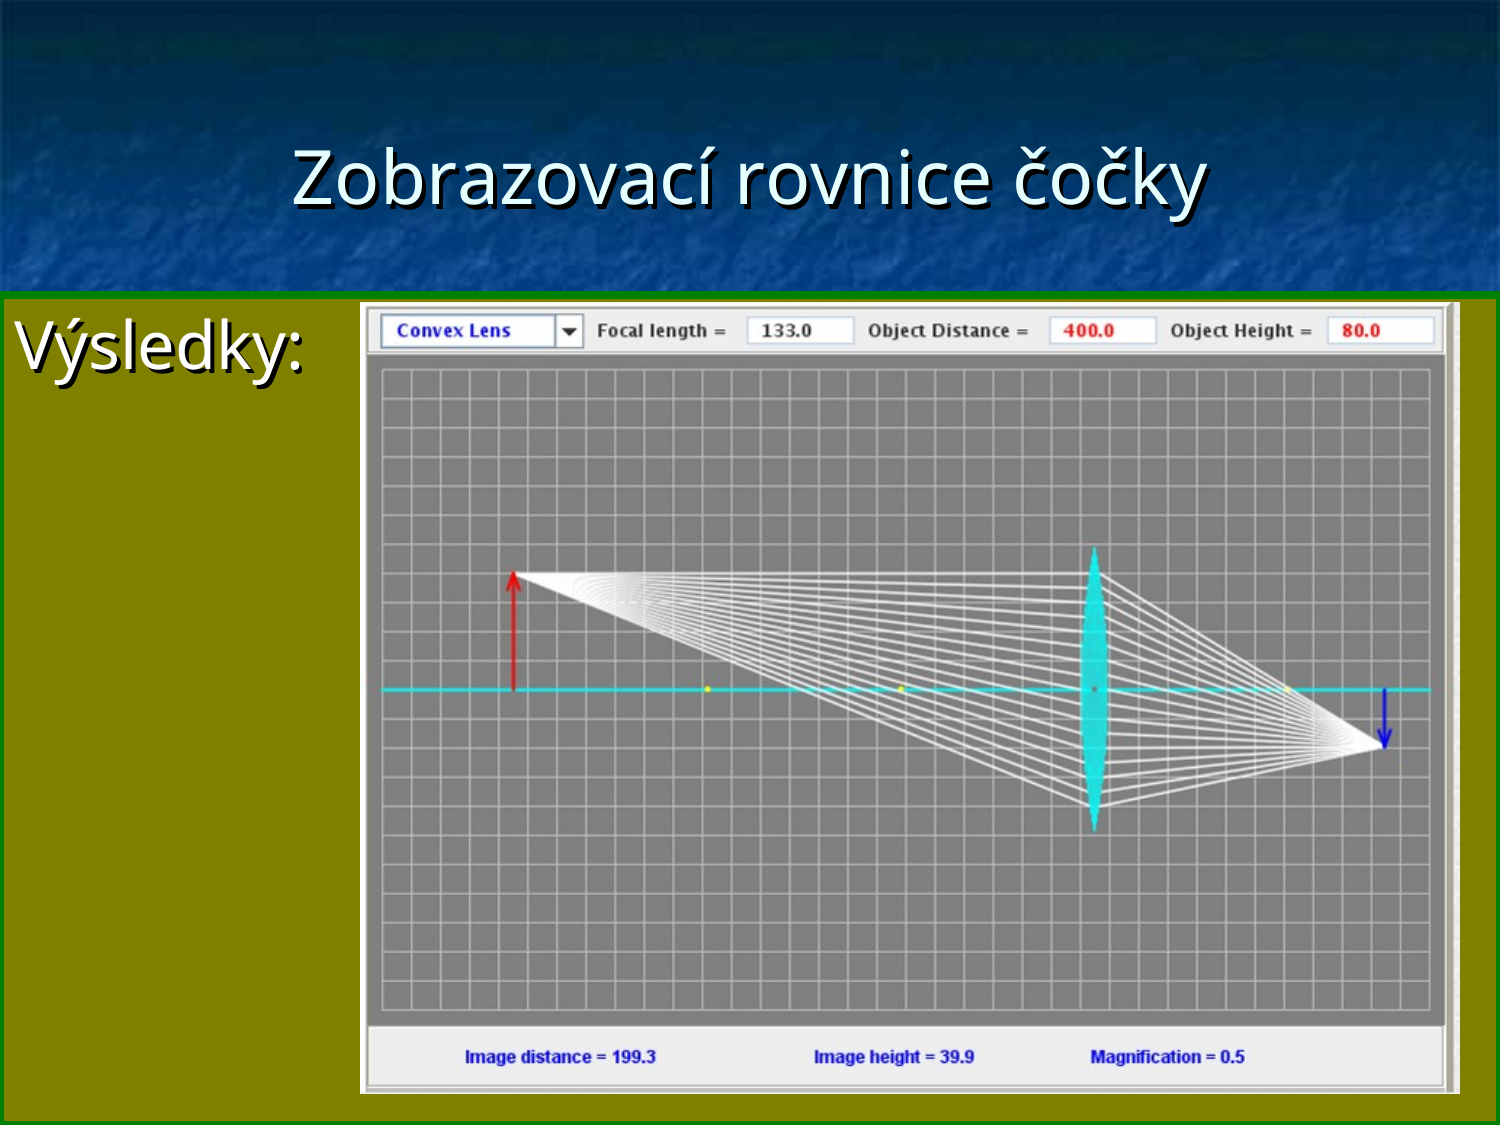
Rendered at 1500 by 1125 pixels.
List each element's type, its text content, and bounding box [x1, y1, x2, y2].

picture [360, 302, 1460, 1094]
picture [0, 0, 1500, 291]
title Zobrazovací rovnice čočky [75, 62, 1426, 288]
list Výsledky: [0, 295, 1500, 1125]
